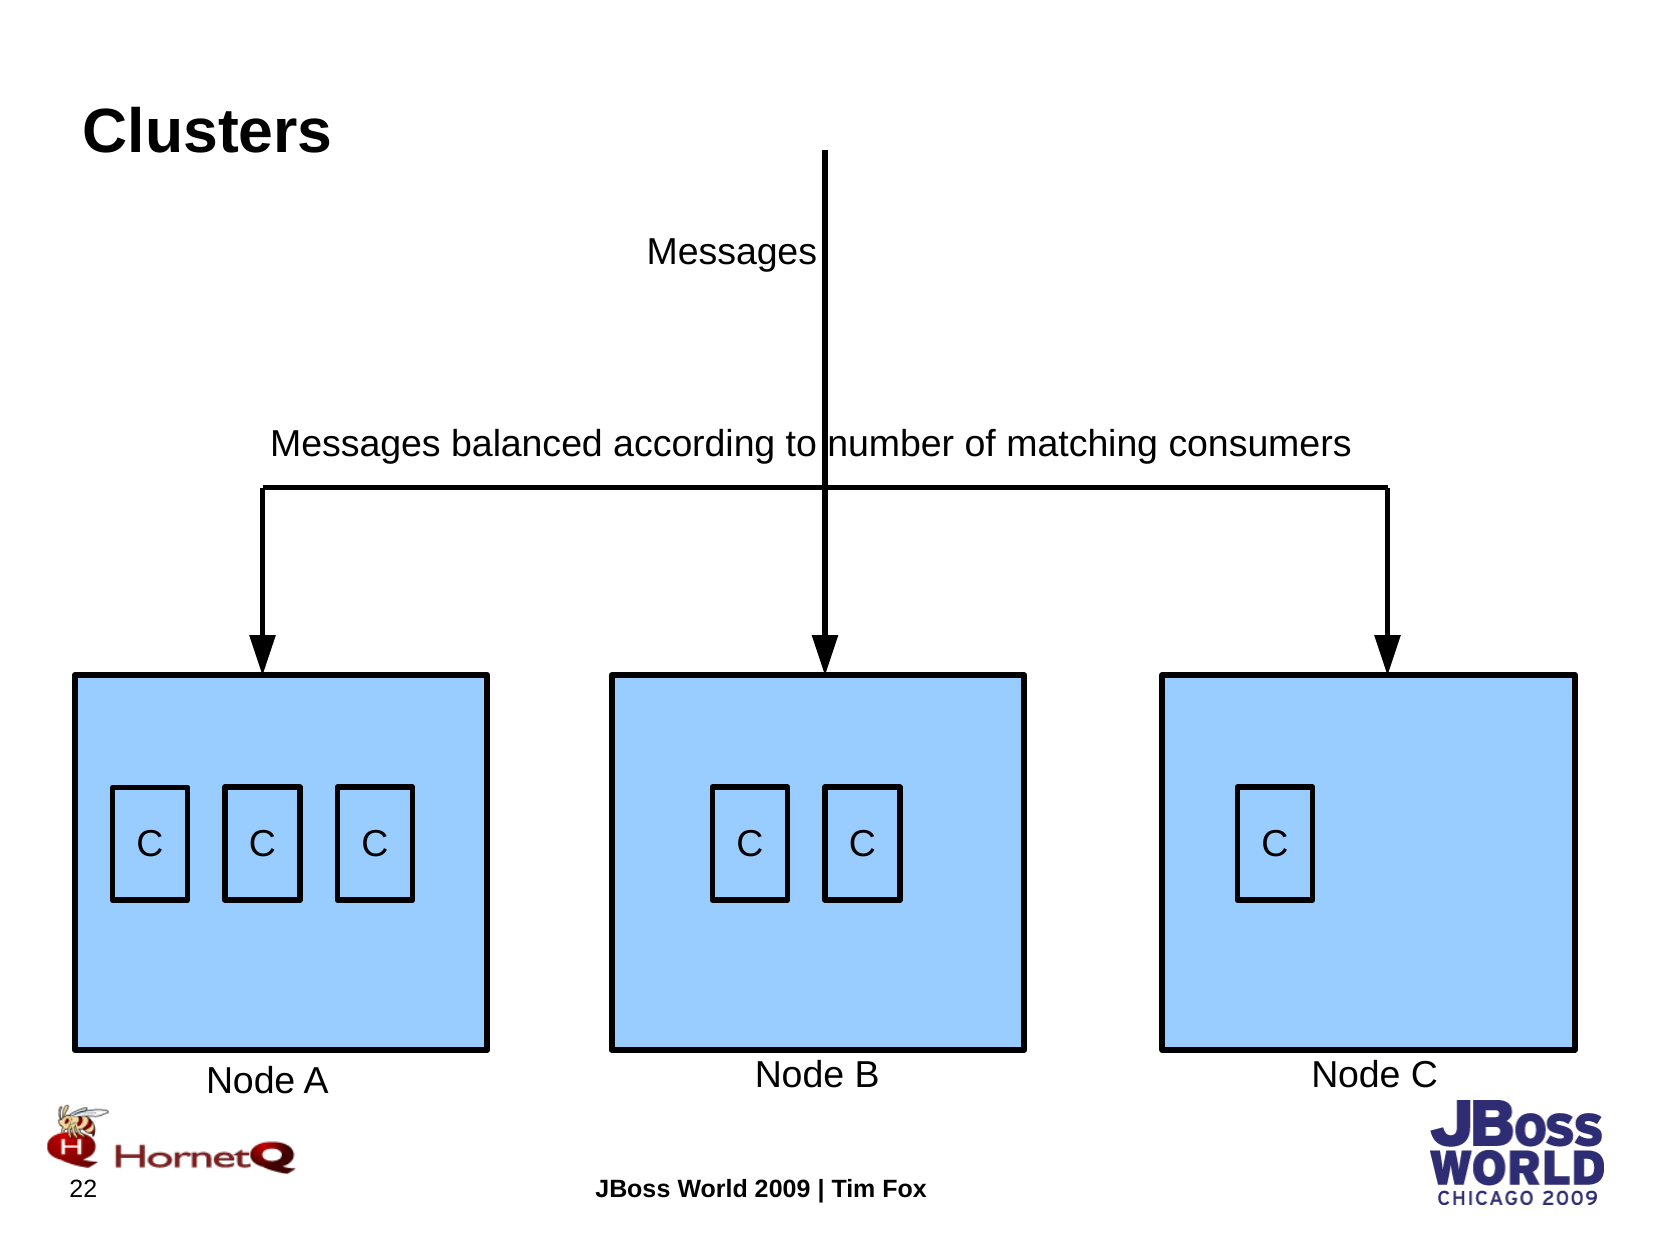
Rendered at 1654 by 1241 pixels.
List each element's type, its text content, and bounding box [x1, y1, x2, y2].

text_box C [825, 787, 901, 900]
text_box C [337, 787, 413, 900]
title Clusters [82, 45, 1571, 218]
text_box C [225, 787, 301, 900]
picture [46, 1101, 297, 1177]
text_box Node B [739, 1046, 965, 1117]
text_box Node C [1296, 1046, 1453, 1117]
text_box Messages [631, 222, 895, 294]
picture [1430, 1099, 1604, 1212]
text_box C [712, 787, 788, 900]
text_box [611, 675, 1025, 1051]
text_box C [112, 787, 188, 901]
text_box [1162, 675, 1575, 1051]
text_box C [1237, 787, 1313, 900]
text_box Node A [191, 1052, 379, 1123]
text_box Messages balanced according to number of matching consumers [255, 414, 1367, 486]
text_box [74, 675, 488, 1051]
